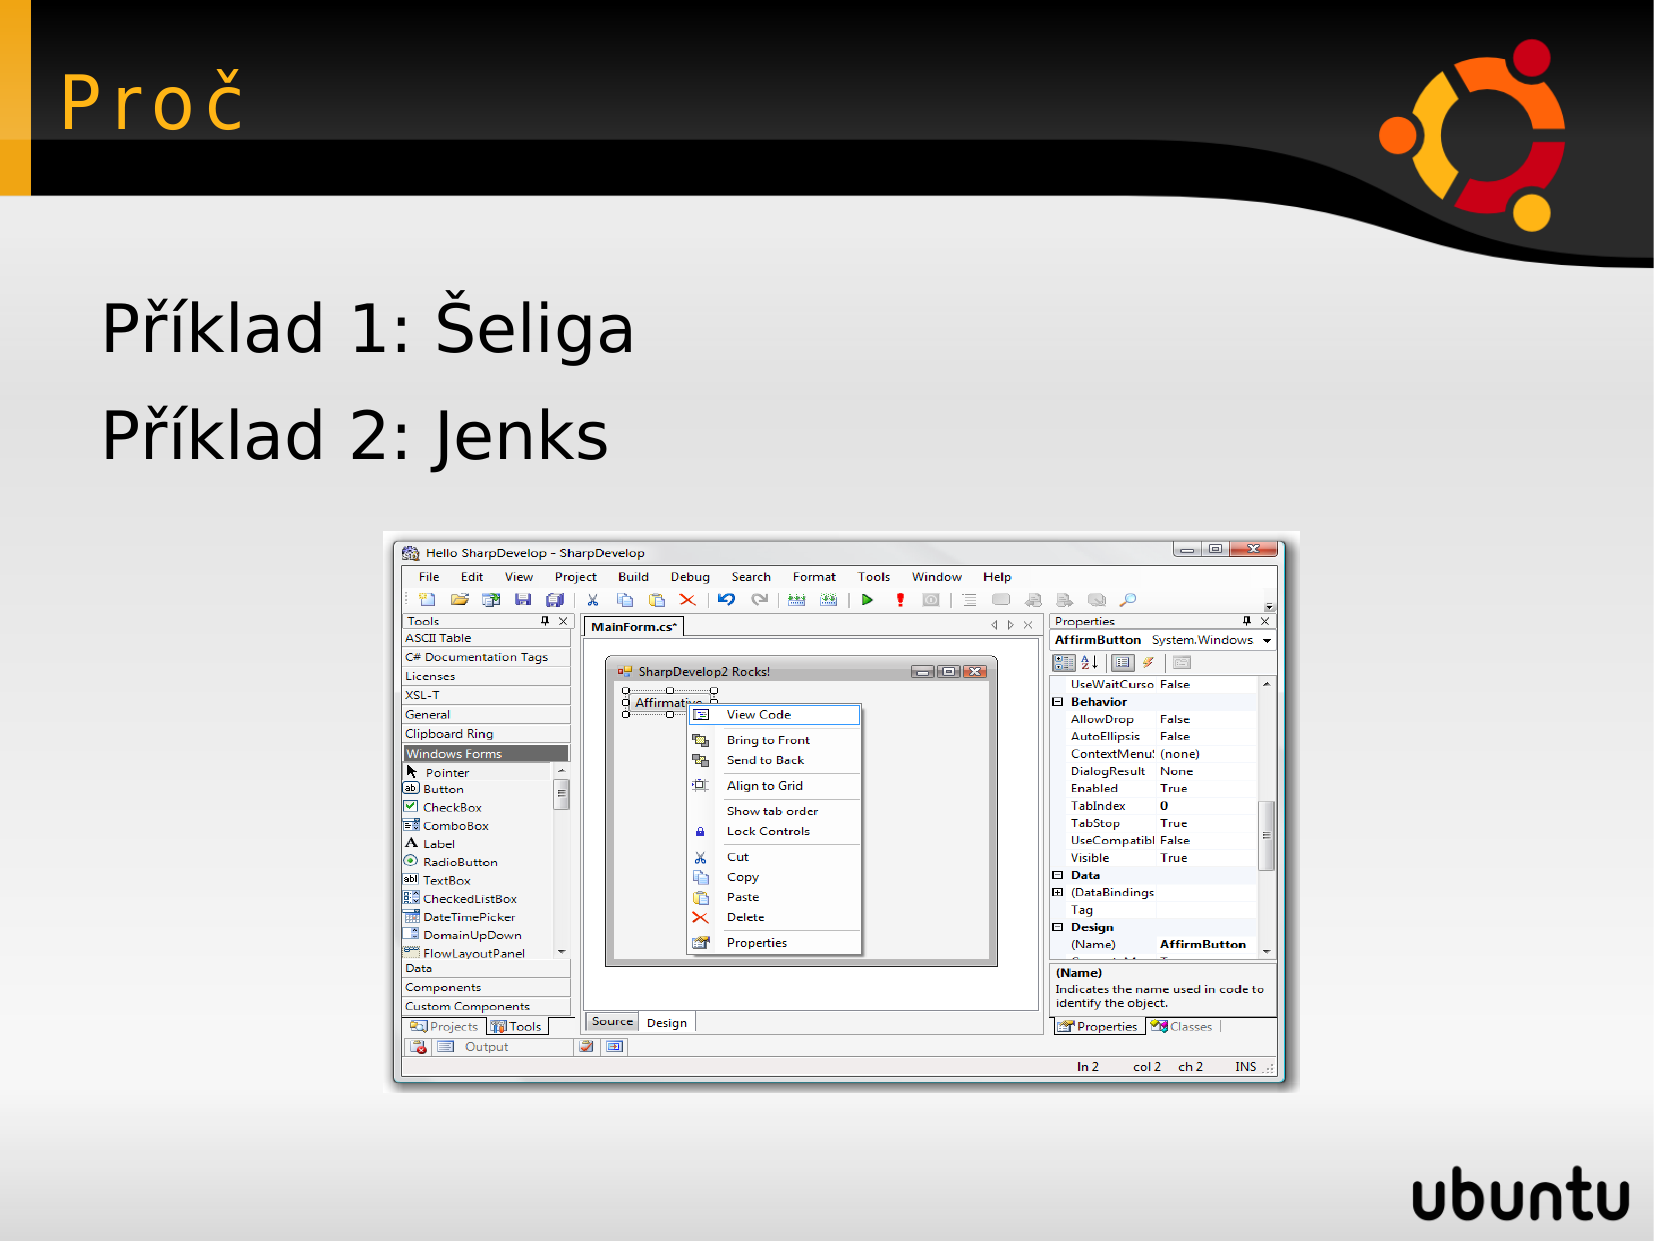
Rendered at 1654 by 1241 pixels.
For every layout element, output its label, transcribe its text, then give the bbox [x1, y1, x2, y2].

title Proč [59, 29, 1270, 178]
picture [0, 0, 1654, 1241]
list Příklad 1: Šeliga Příklad 2: Jenks [82, 290, 1571, 1109]
